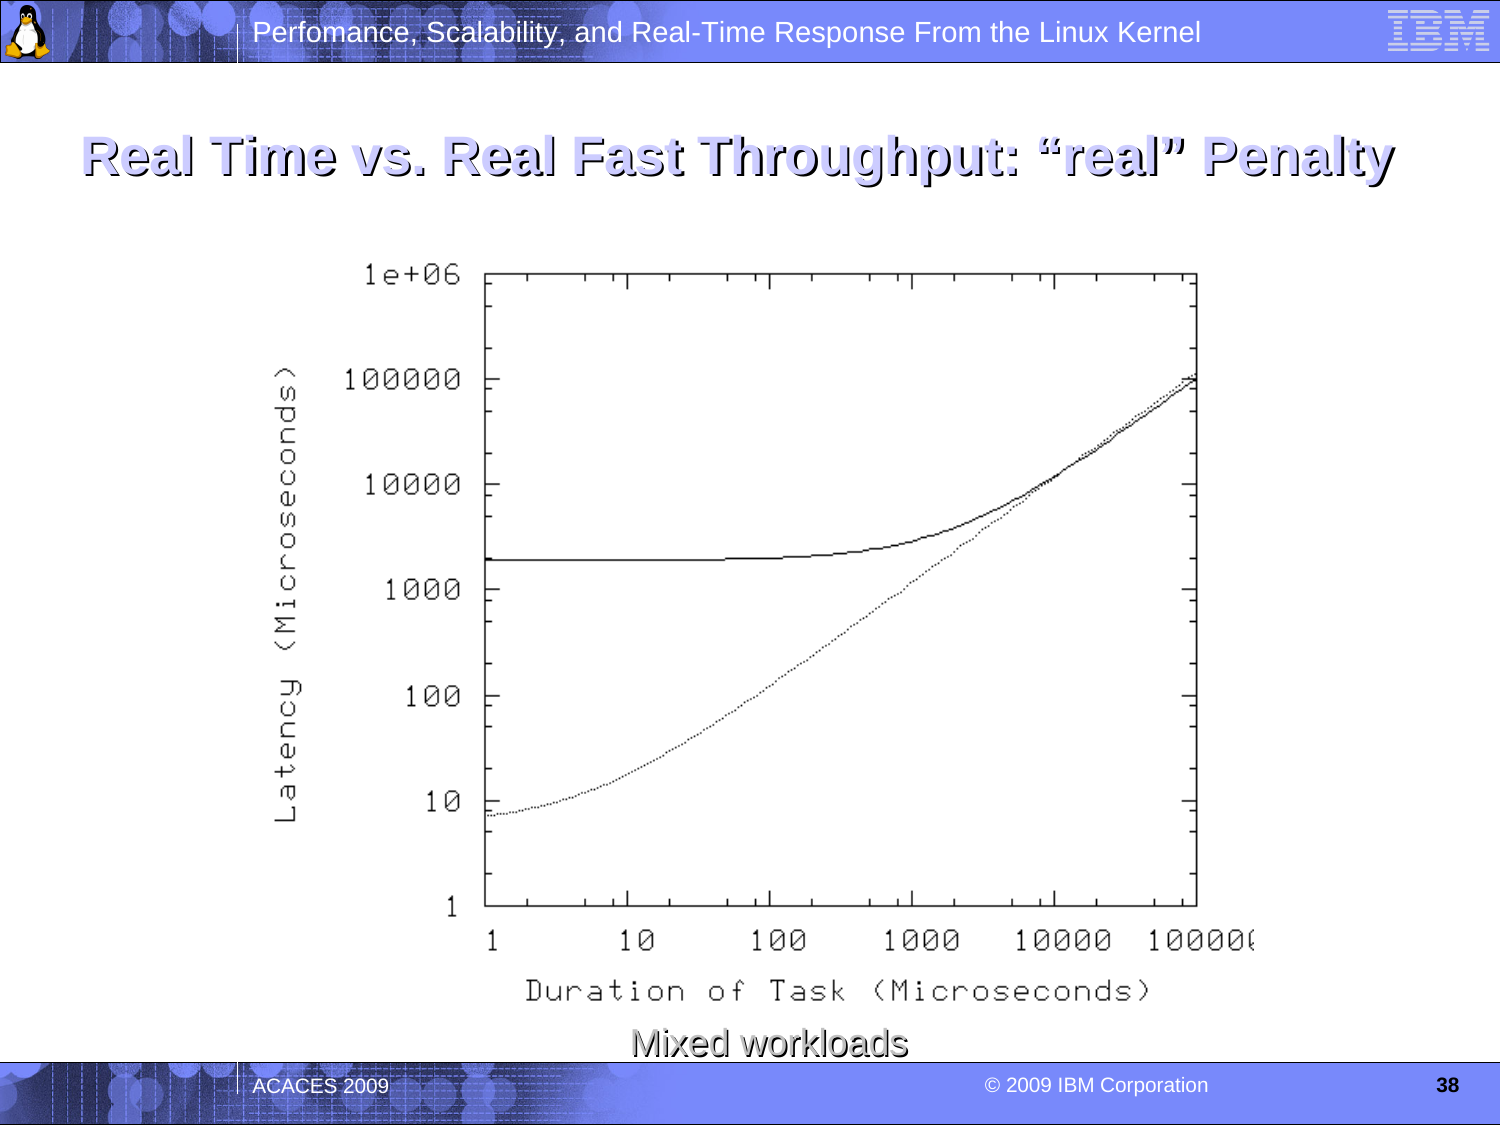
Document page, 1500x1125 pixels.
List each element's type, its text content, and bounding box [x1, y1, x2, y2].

title Real Time vs. Real Fast Throughput: “real” Penalty [79, 124, 1433, 192]
picture [1188, 1083, 1194, 1091]
picture [1031, 1083, 1037, 1091]
picture [1136, 1083, 1142, 1091]
picture [357, 1083, 363, 1092]
picture [0, 1063, 1500, 1124]
text_box Mixed workloads [199, 1014, 1301, 1083]
picture [1148, 1083, 1154, 1091]
picture [253, 233, 1254, 1009]
picture [1118, 1083, 1124, 1091]
picture [1, 1, 1500, 62]
picture [369, 1083, 375, 1092]
picture [1020, 1083, 1026, 1091]
